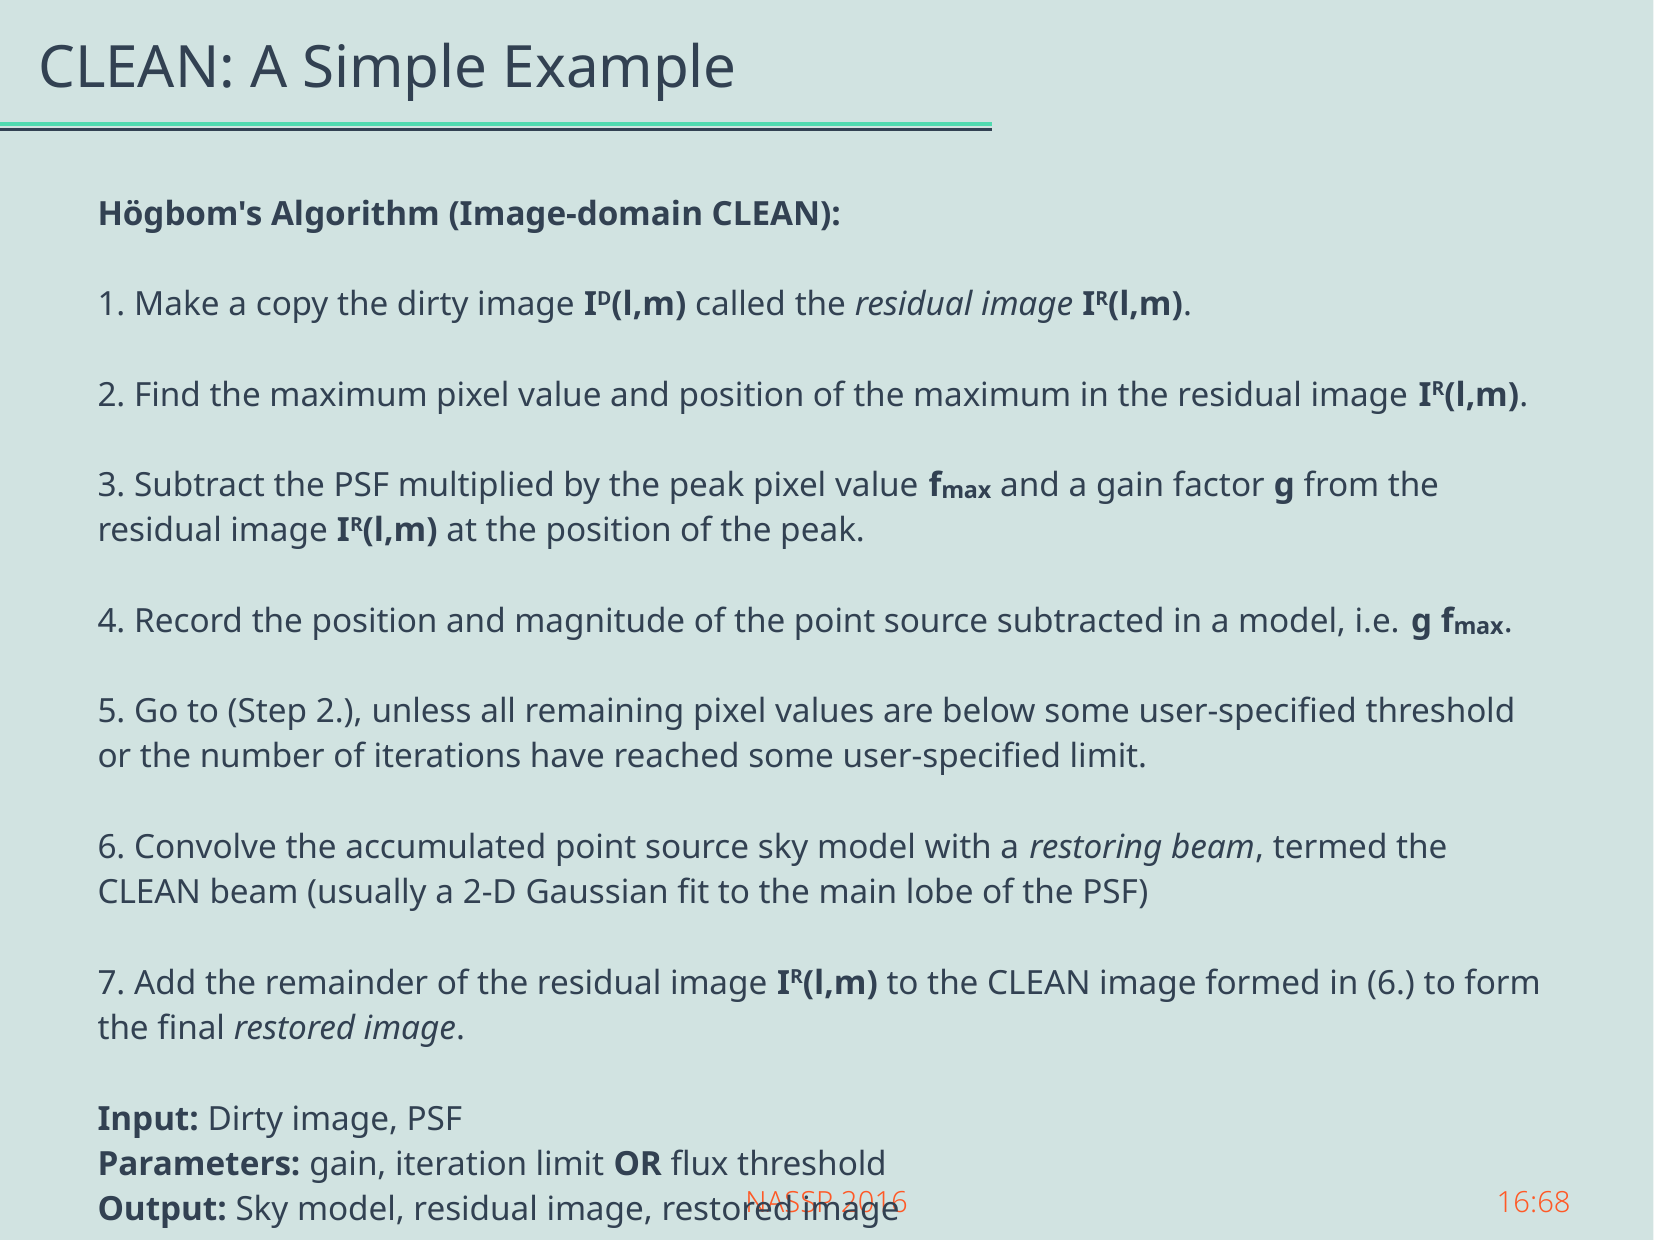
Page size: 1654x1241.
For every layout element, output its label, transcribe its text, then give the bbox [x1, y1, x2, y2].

text_box CLEAN: A Simple Example [23, 17, 1063, 103]
text_box Högbom's Algorithm (Image-domain CLEAN): 1. Make a copy the dirty image ID(l,m) called the residual image IR(l,m). 2. Find the maximum pixel value and position of the maximum in the residual image IR(l,m). 3. Subtract the PSF multiplied by the peak pixel value fmax and a gain factor g from the residual image IR(l,m) at the position of the peak. 4. Record the position and magnitude of the point source subtracted in a model, i.e. g fmax. 5. Go to (Step 2.), unless all remaining pixel values are below some user-specified threshold or the number of iterations have reached some user-specified limit. 6. Convolve the accumulated point source sky model with a restoring beam, termed the CLEAN beam (usually a 2-D Gaussian fit to the main lobe of the PSF) 7. Add the remainder of the residual image IR(l,m) to the CLEAN image formed in (6.) to form the final restored image. Input: Dirty image, PSF Parameters: gain, iteration limit OR flux threshold Output: Sky model, residual image, restored image [82, 182, 1560, 1140]
